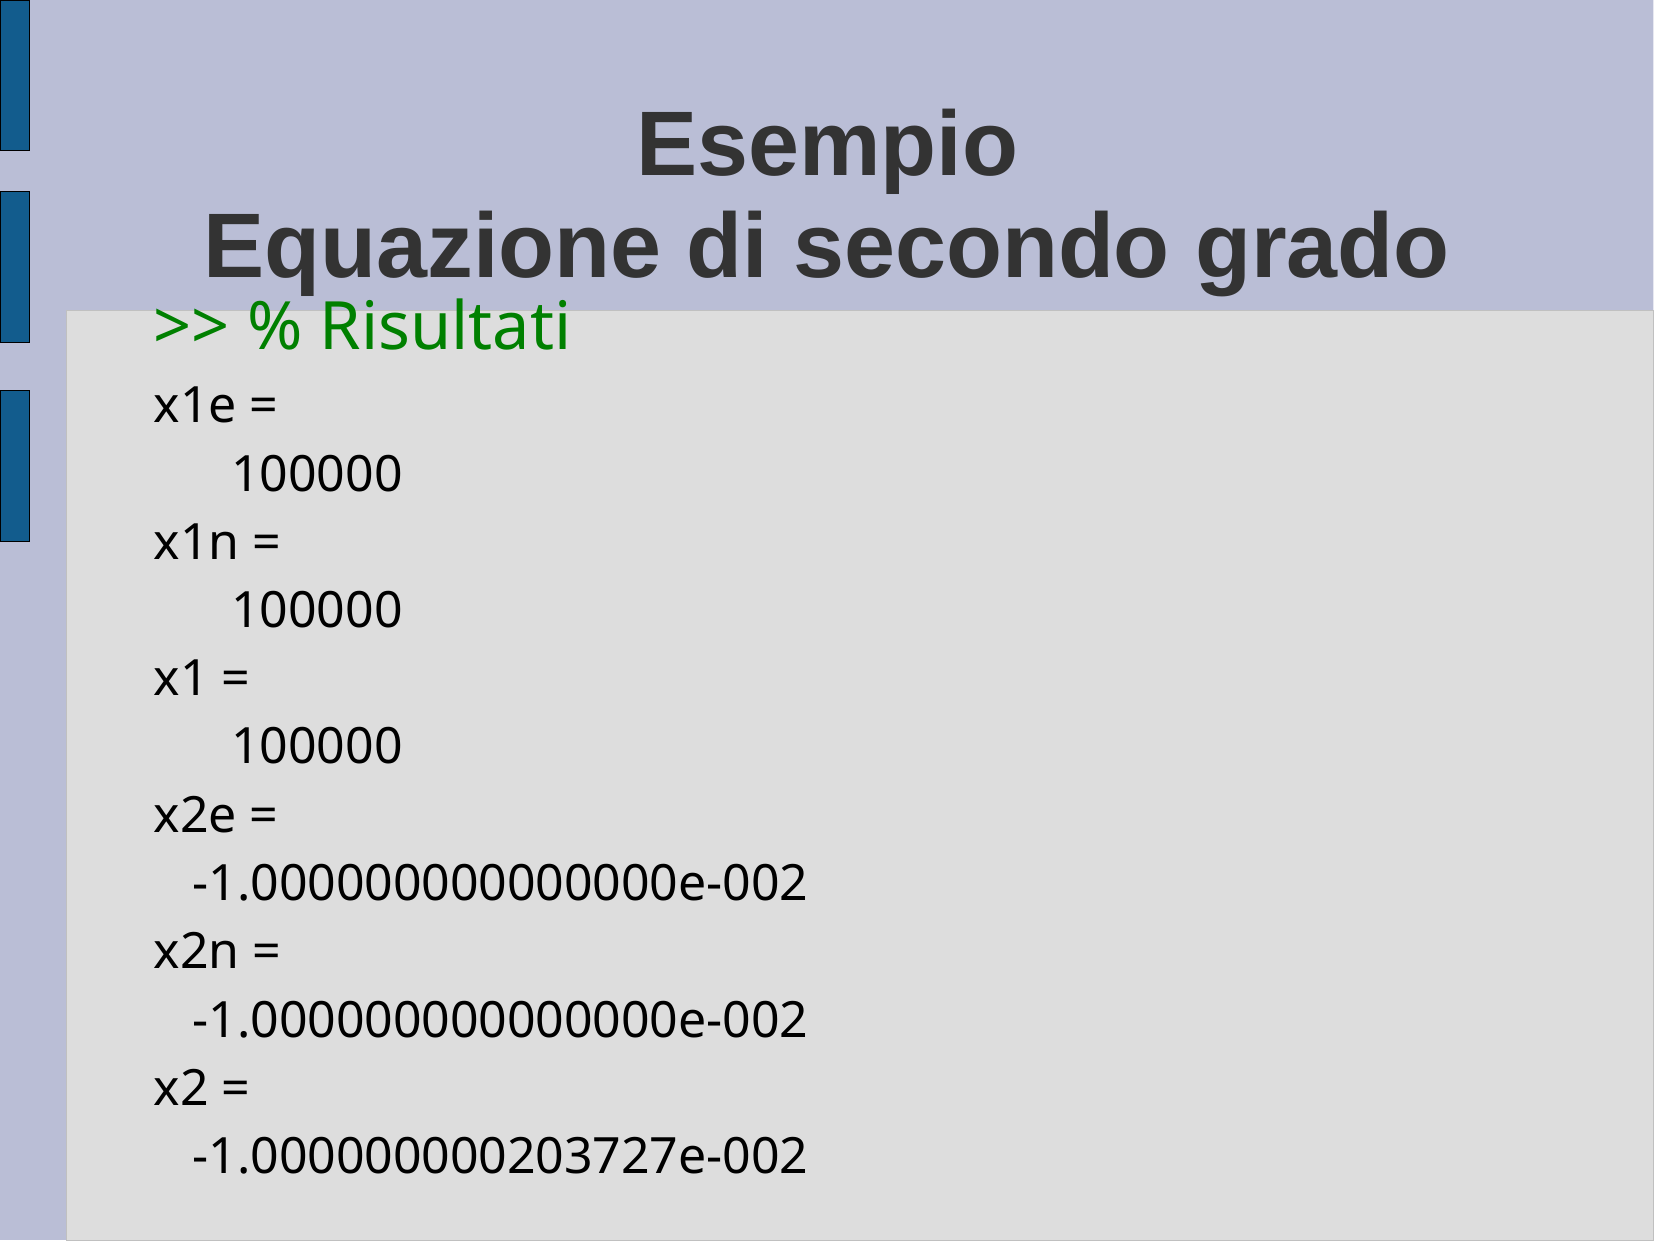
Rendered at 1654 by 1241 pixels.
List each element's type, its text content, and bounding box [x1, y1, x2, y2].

subtitle >> % Risultati x1e = 100000 x1n = 100000 x1 = 100000 x2e = -1.000000000000000e-002 x2n = -1.000000000000000e-002 x2 = -1.000000000203727e-002 [118, 331, 1531, 1136]
title Esempio Equazione di secondo grado [121, 92, 1534, 298]
